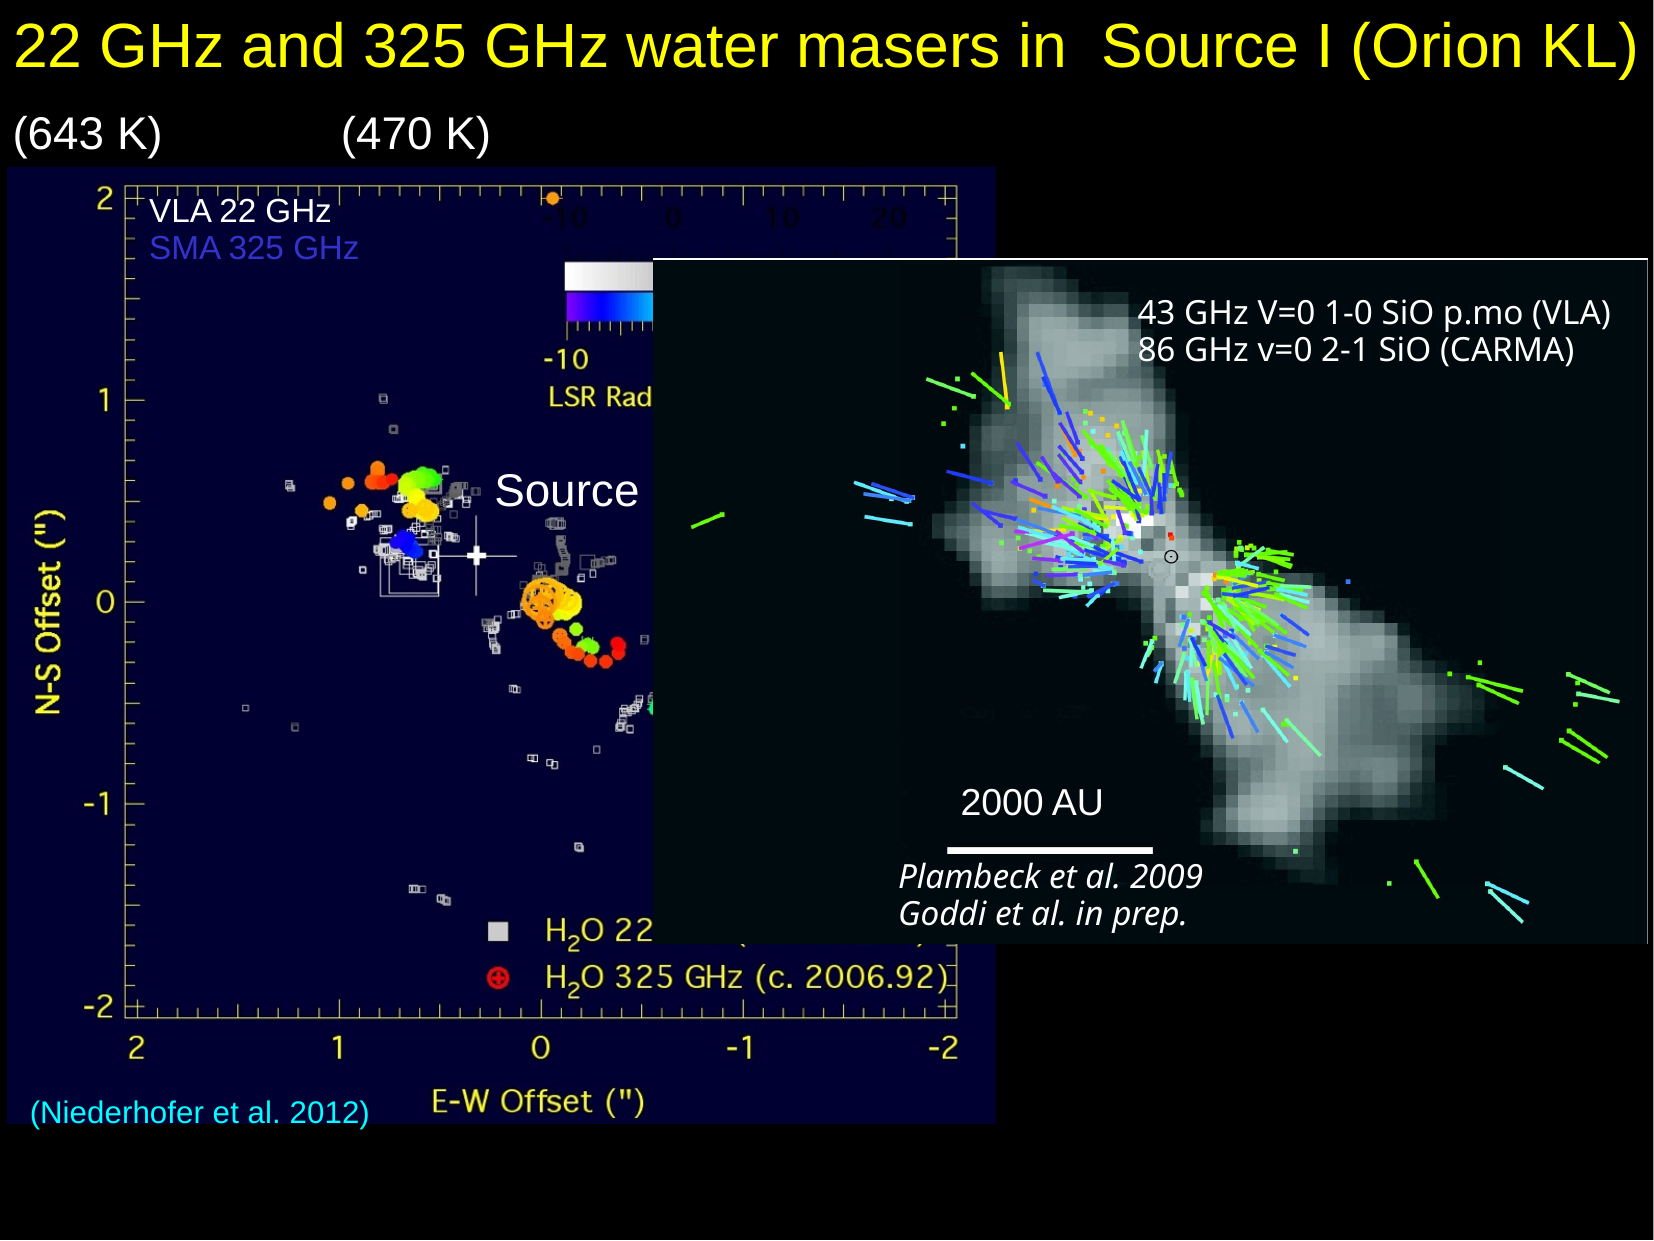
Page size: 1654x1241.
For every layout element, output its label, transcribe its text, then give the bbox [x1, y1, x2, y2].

picture [7, 167, 1648, 1124]
text_box (643 K) (470 K) [0, 75, 559, 142]
text_box 2000 AU [945, 774, 1146, 832]
text_box 22 GHz and 325 GHz water masers in Source I (Orion KL) [0, 3, 1654, 89]
text_box (Niederhofer et al. 2012) [15, 1088, 391, 1146]
text_box 43 GHz V=0 1-0 SiO p.mo (VLA) 86 GHz v=0 2-1 SiO (CARMA) [1120, 286, 1648, 378]
text_box Source I [479, 458, 653, 525]
text_box VLA 22 GHz SMA 325 GHz [134, 185, 553, 275]
text_box Plambeck et al. 2009 Goddi et al. in prep. [883, 851, 1359, 941]
